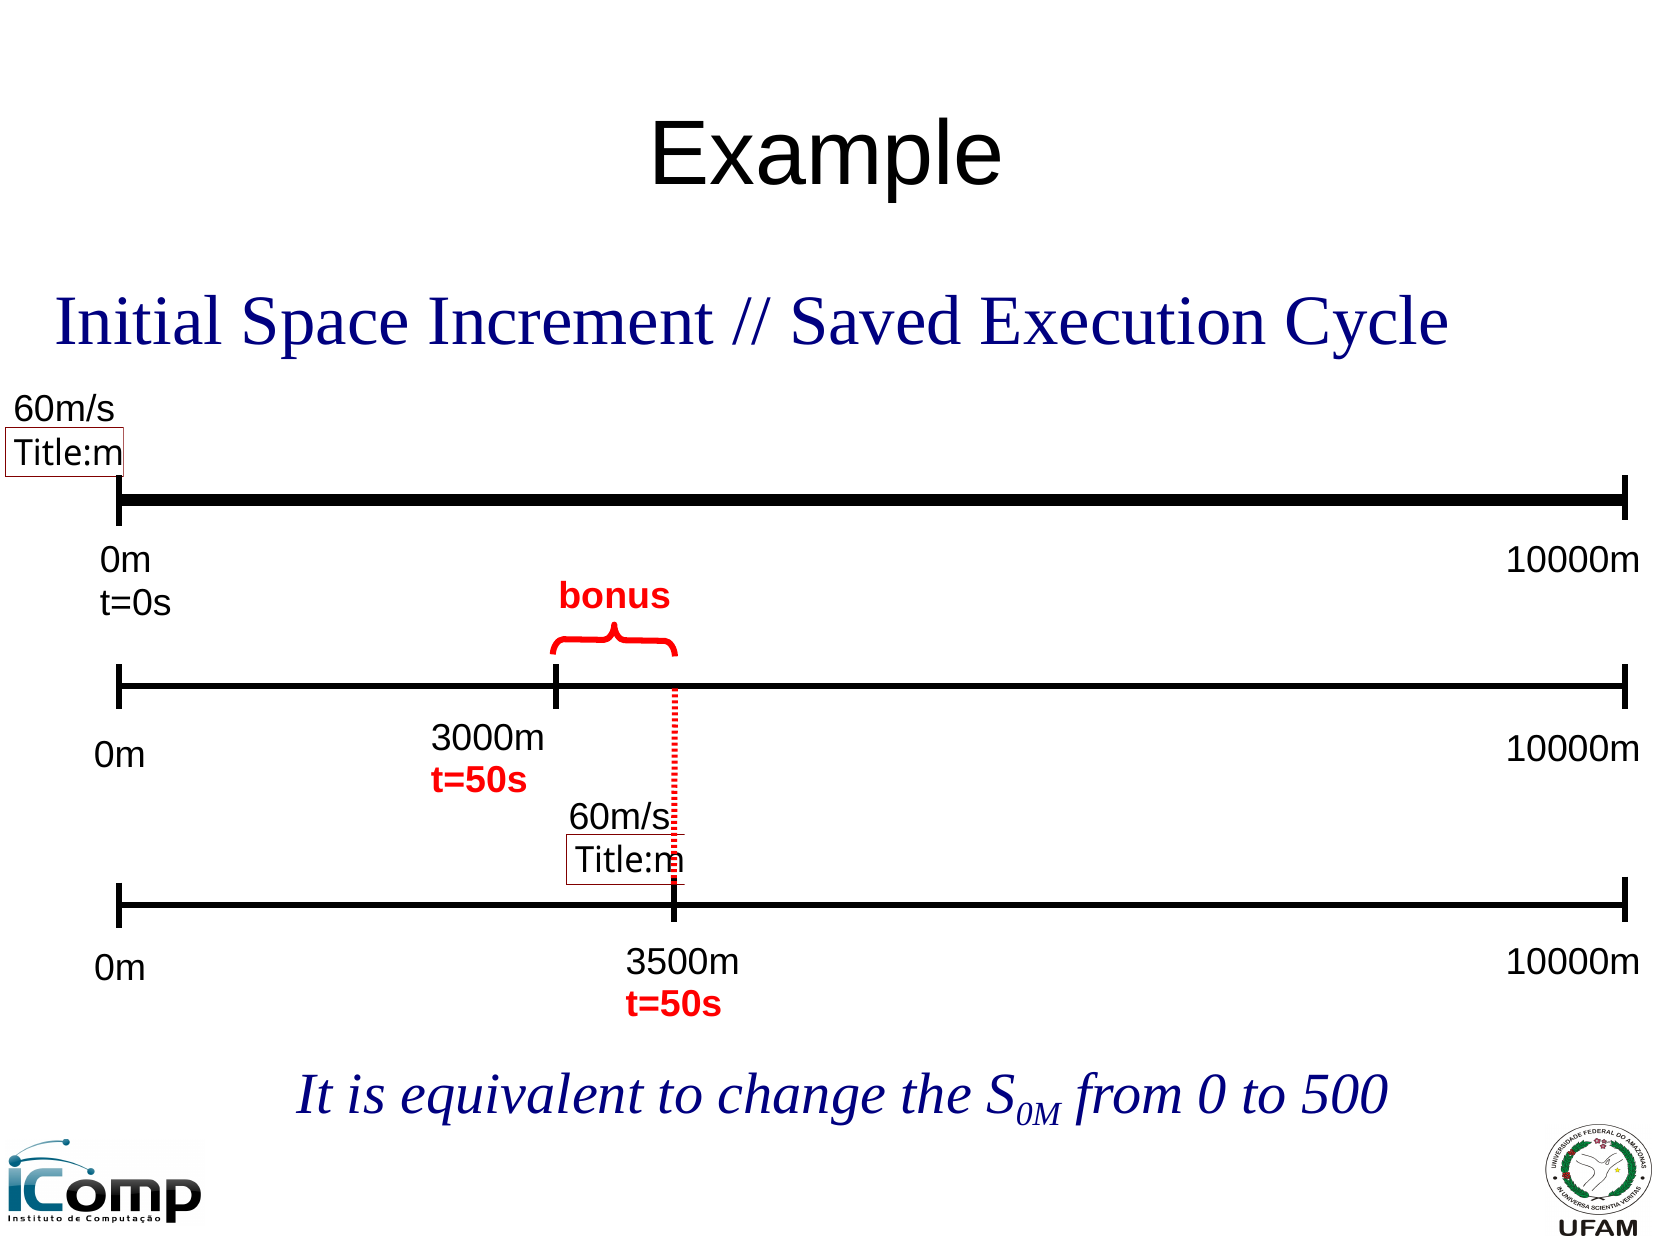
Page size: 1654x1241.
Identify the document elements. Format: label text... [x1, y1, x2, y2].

text_box 10000m [1490, 933, 1654, 990]
picture [5, 1139, 205, 1226]
text_box 10000m [1490, 720, 1654, 778]
text_box 10000m [1490, 531, 1654, 589]
text_box bonus [543, 567, 687, 625]
picture [2, 438, 124, 477]
text_box 3000m t=50s [415, 708, 560, 808]
text_box 0m t=0s [85, 531, 187, 631]
text_box 3500m t=50s [610, 933, 755, 1032]
text_box 60m/s [553, 787, 686, 845]
text_box 0m [79, 939, 161, 996]
text_box 60m/s [0, 380, 131, 438]
picture [563, 845, 685, 885]
text_box It is equivalent to change the S0M from 0 to 500 [281, 1054, 1405, 1140]
text_box 0m [79, 726, 161, 784]
title Example [82, 49, 1571, 257]
text_box Initial Space Increment // Saved Execution Cycle [39, 274, 1468, 368]
picture [1545, 1124, 1652, 1236]
